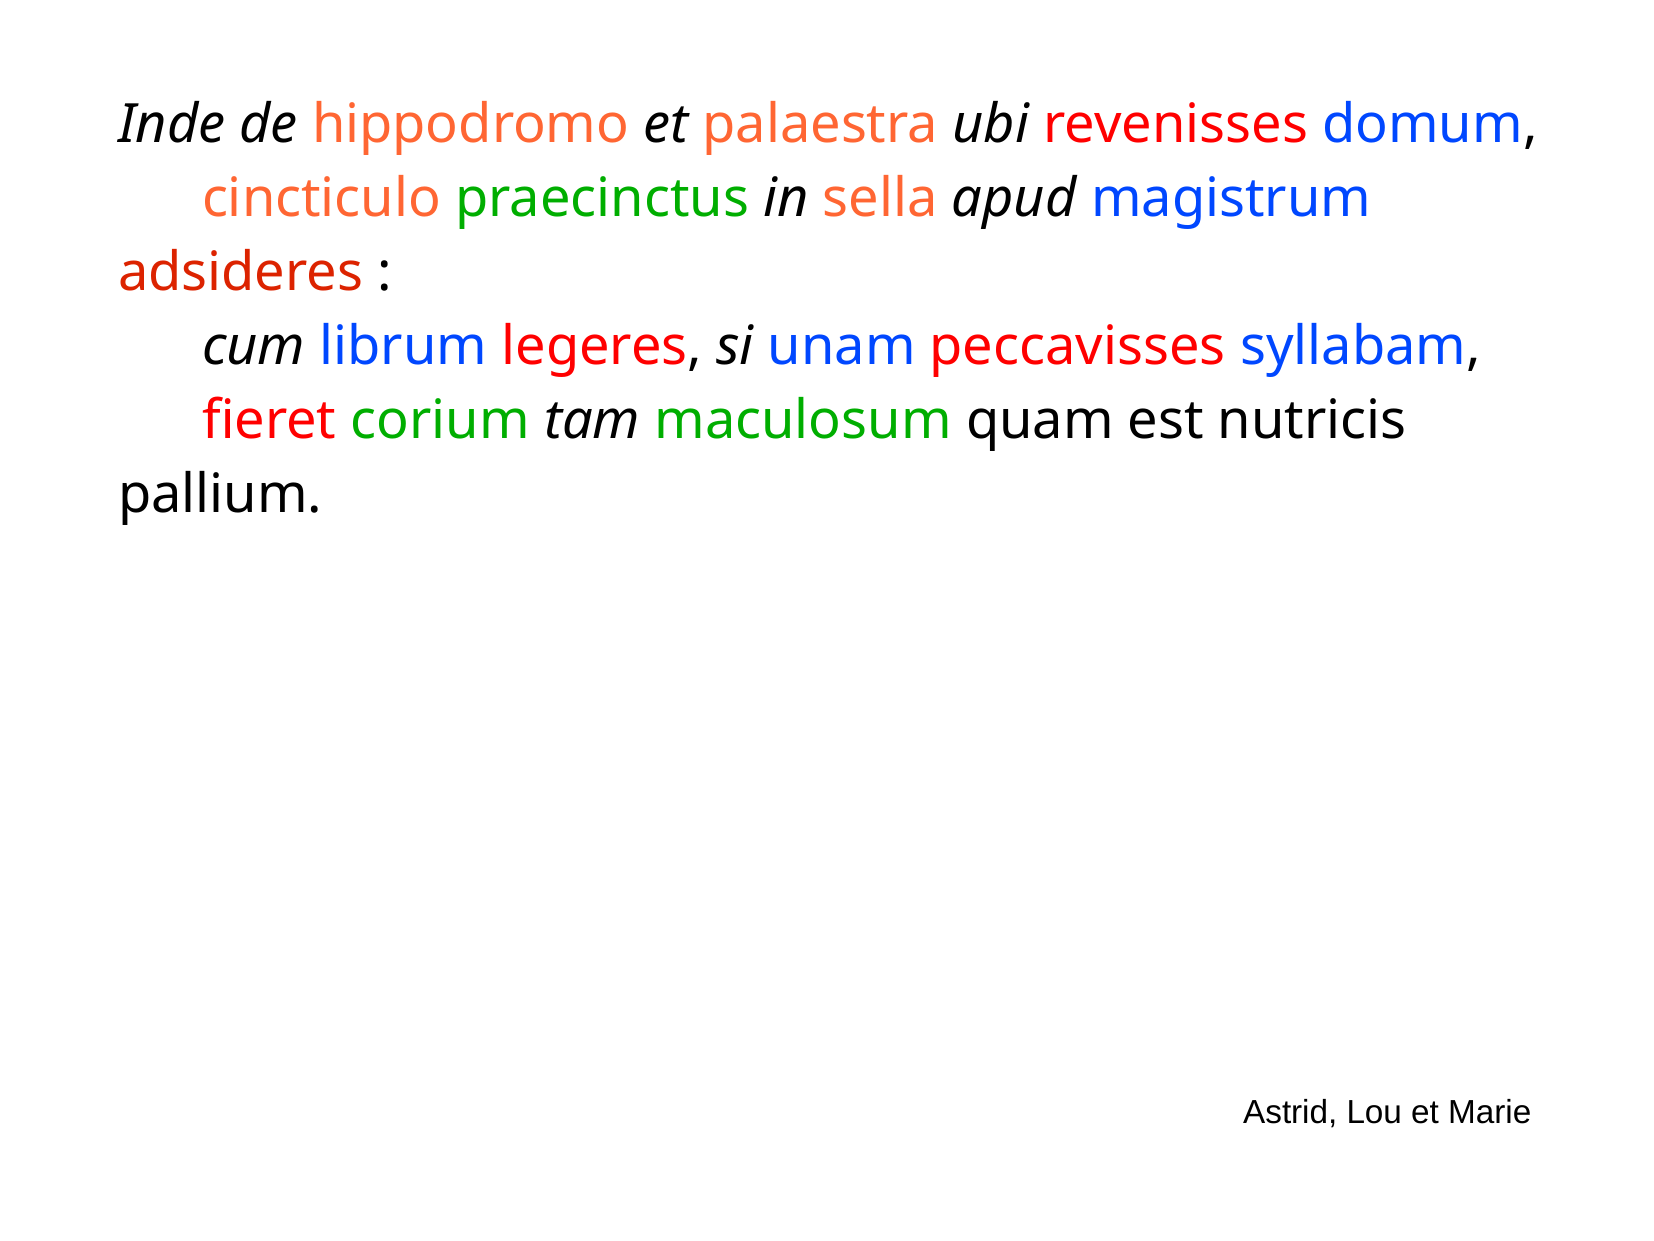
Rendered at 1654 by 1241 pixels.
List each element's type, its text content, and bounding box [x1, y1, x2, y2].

text_box Astrid, Lou et Marie [1228, 1086, 1547, 1139]
list Inde de hippodromo et palaestra ubi revenisses domum, cincticulo praecinctus in sella apud magistrum adsideres : cum librum legeres, si unam peccavisses syllabam, fieret corium tam maculosum quam est nutricis pallium. [118, 84, 1607, 1111]
